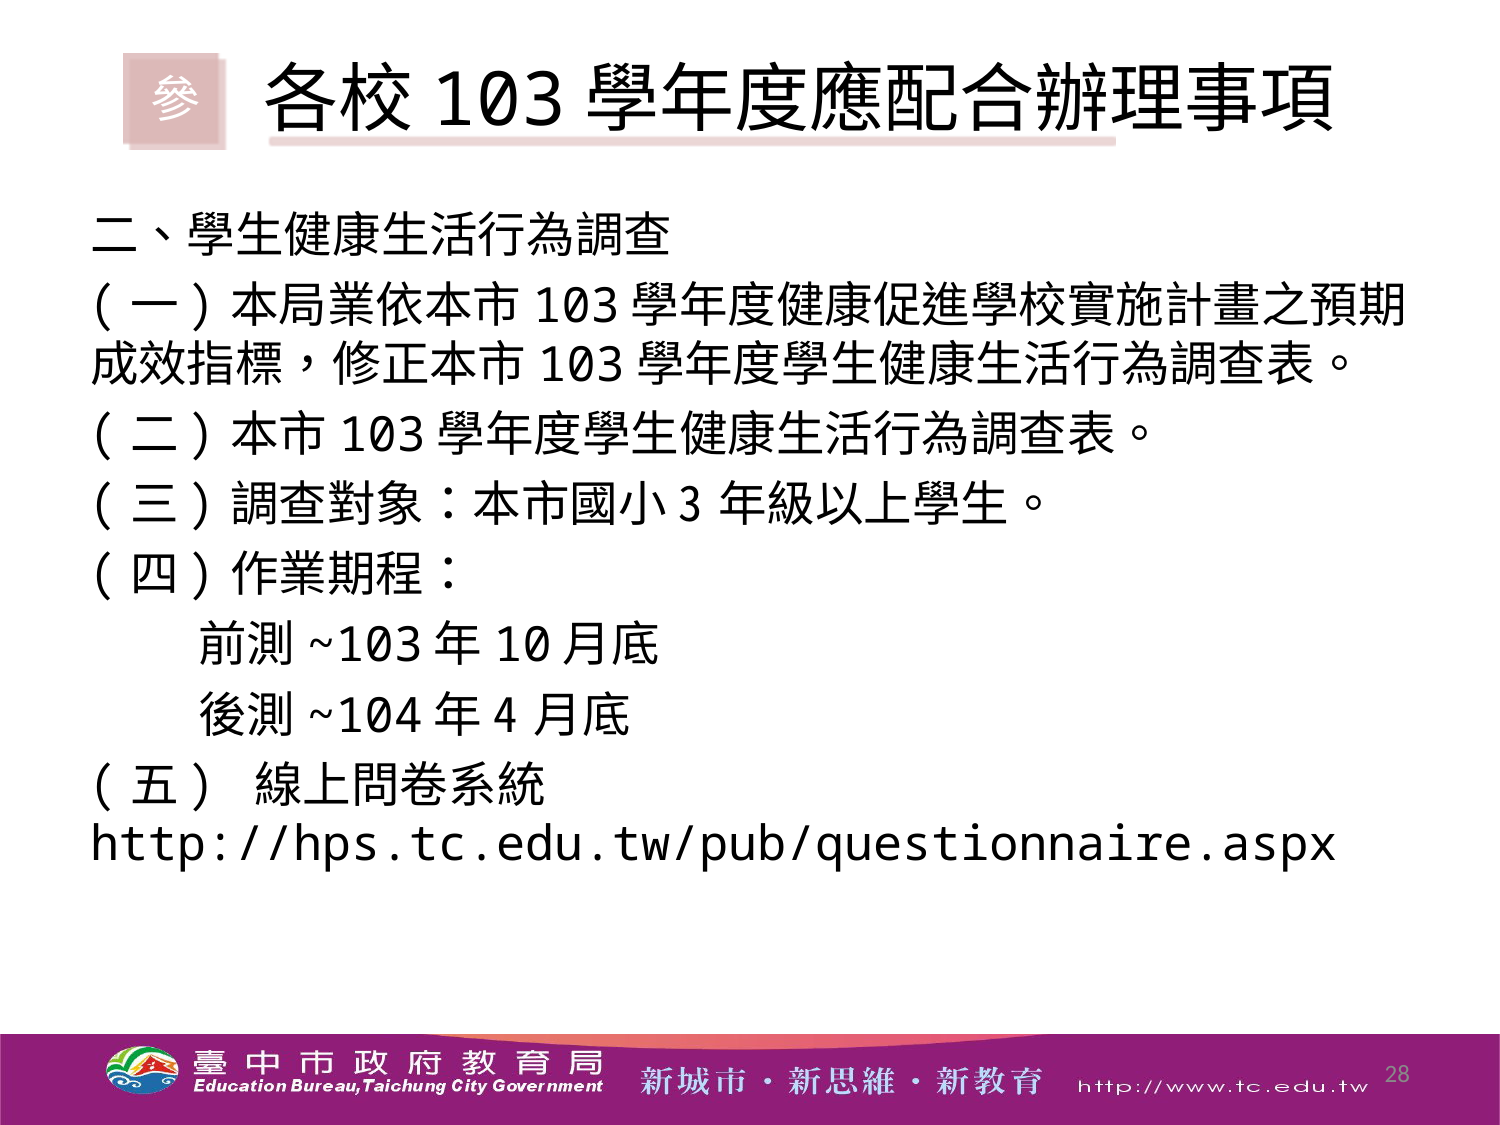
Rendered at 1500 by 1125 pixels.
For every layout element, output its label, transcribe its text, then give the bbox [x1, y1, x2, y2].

picture [123, 53, 1116, 150]
text_box 參一 [135, 60, 204, 196]
text_box 各校103學年度應配合辦理事項 [248, 42, 1447, 149]
list 二、學生健康生活行為調查 (一)本局業依本市103學年度健康促進學校實施計畫之預期成效指標，修正本市103學年度學生健康生活行為調查表。 (二)本市103學年度學生健康生活行為調查表。 (三)調查對象：本市國小3年級以上學生。 (四)作業期程： 前測~103年10月底 後測~104年4月底 (五) 線上問卷系統 http://hps.tc.edu.tw/pub/questionnaire.aspx [75, 196, 1426, 940]
text_box <number> [1074, 1042, 1426, 1103]
picture [0, 1034, 1500, 1125]
